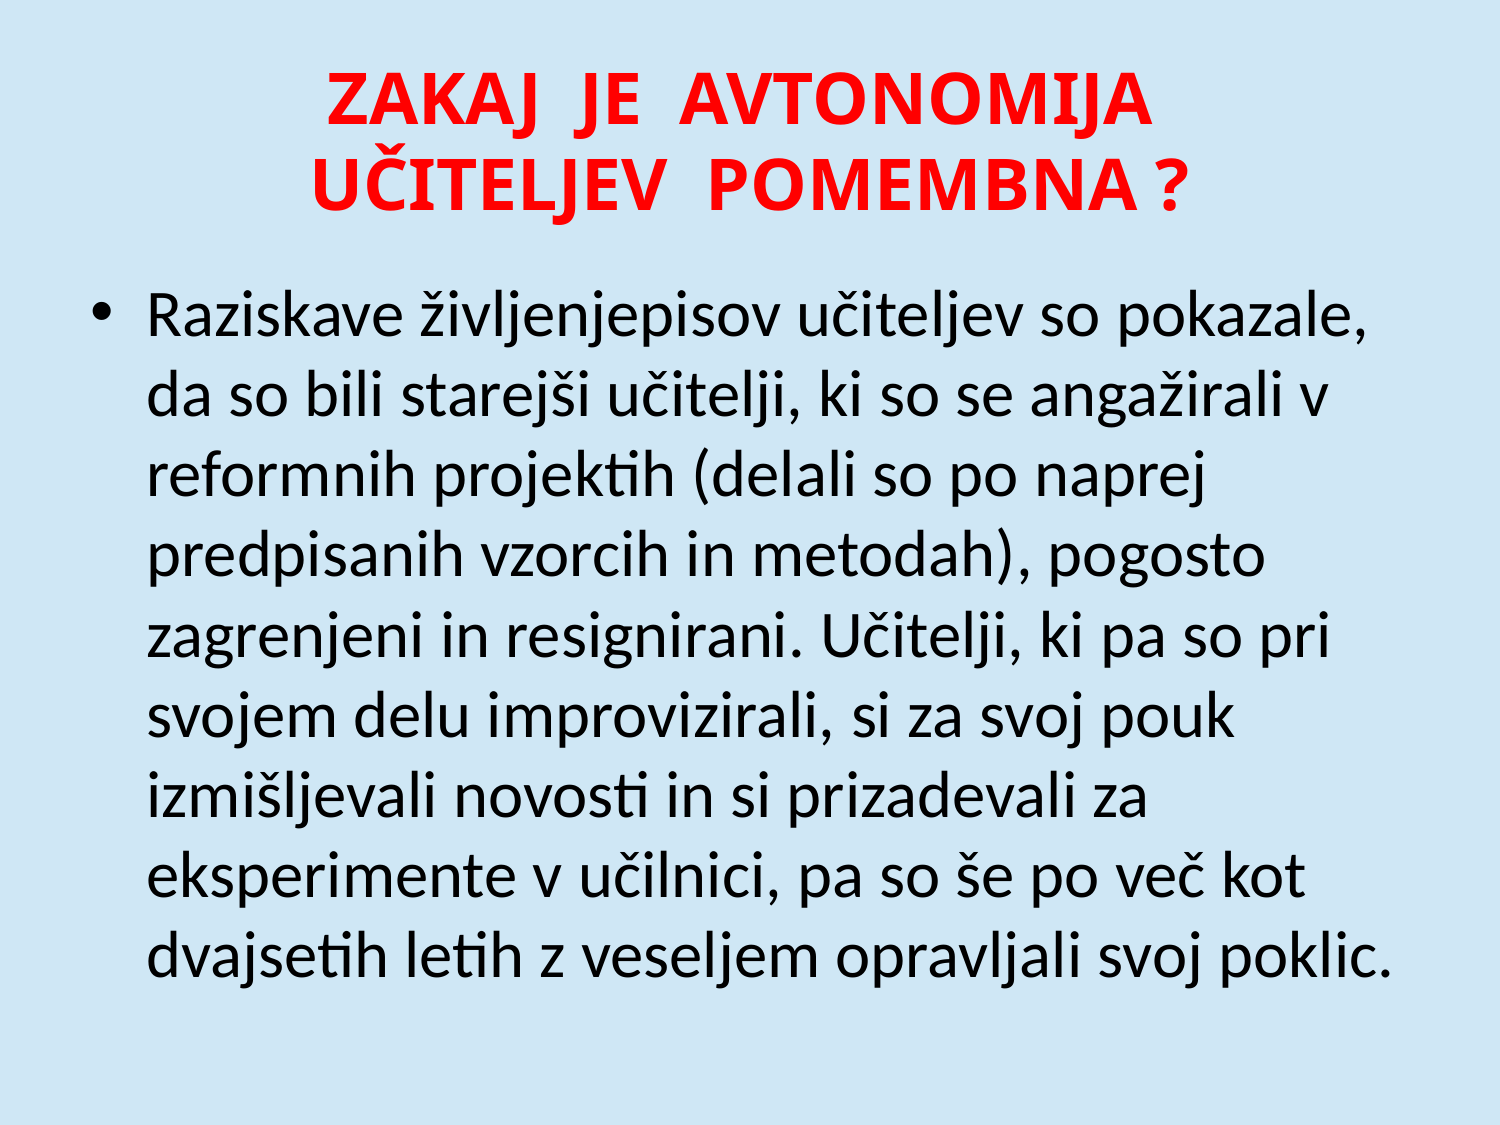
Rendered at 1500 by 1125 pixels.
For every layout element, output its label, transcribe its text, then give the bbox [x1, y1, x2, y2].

list Raziskave življenjepisov učiteljev so pokazale, da so bili starejši učitelji, ki so se angažirali v reformnih projektih (delali so po naprej predpisanih vzorcih in metodah), pogosto zagrenjeni in resignirani. Učitelji, ki pa so pri svojem delu improvizirali, si za svoj pouk izmišljevali novosti in si prizadevali za eksperimente v učilnici, pa so še po več kot dvajsetih letih z veseljem opravljali svoj poklic. [75, 262, 1425, 1005]
title ZAKAJ JE AVTONOMIJA UČITELJEV POMEMBNA ? [75, 45, 1425, 233]
